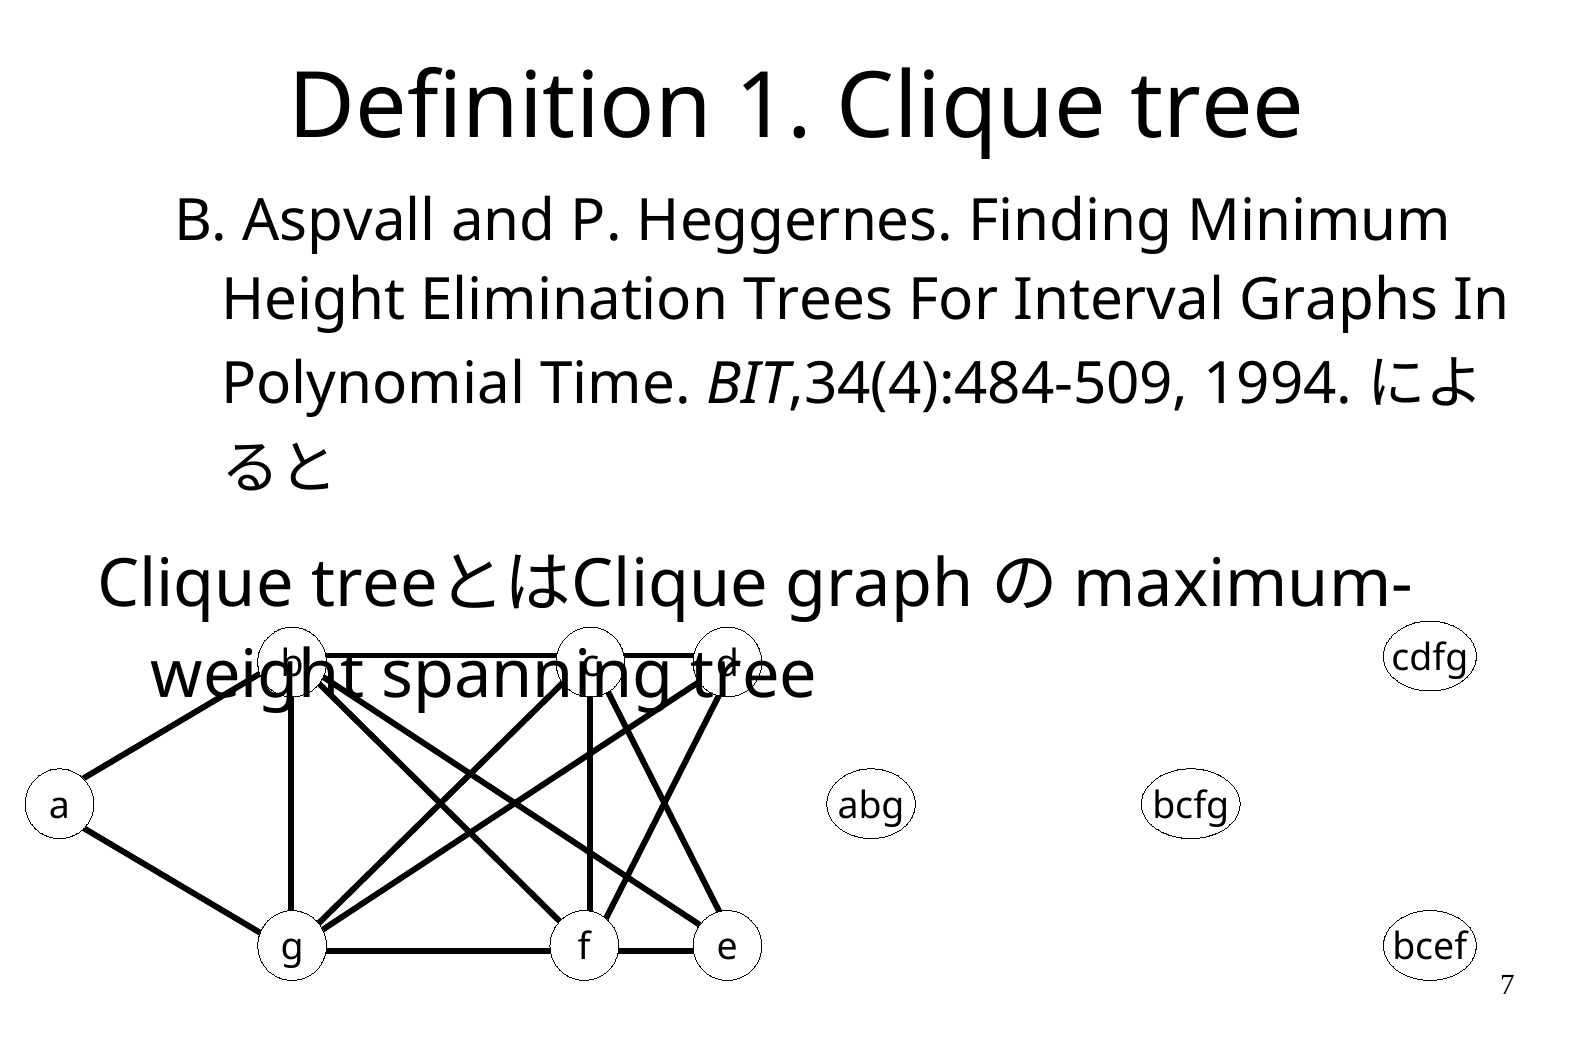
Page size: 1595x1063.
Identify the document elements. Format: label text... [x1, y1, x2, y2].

list B. Aspvall and P. Heggernes. Finding Minimum Height Elimination Trees For Interval Graphs In Polynomial Time. BIT,34(4):484-509, 1994. によると Clique treeとはClique graph の maximum-weight spanning tree [79, 177, 1515, 880]
text_box a [25, 768, 79, 839]
text_box e [693, 910, 762, 981]
title Definition 1. Clique tree [79, 12, 1515, 177]
text_box f [549, 910, 619, 981]
text_box g [257, 910, 327, 981]
text_box bcef [1383, 910, 1477, 981]
